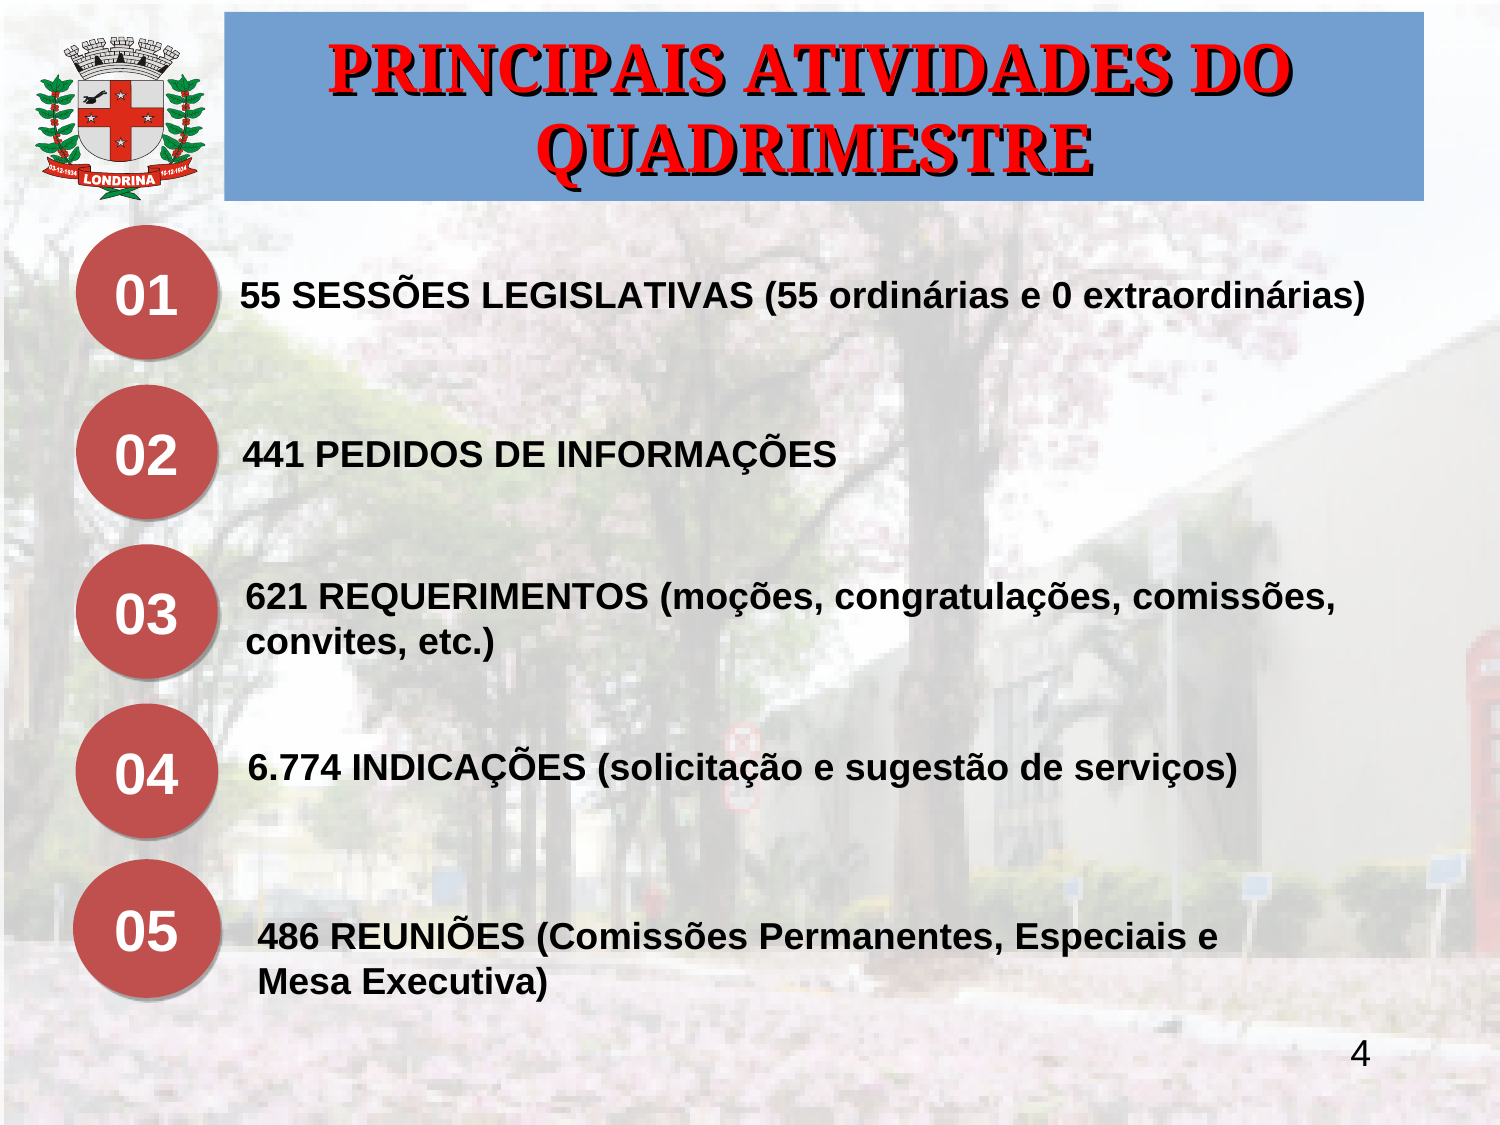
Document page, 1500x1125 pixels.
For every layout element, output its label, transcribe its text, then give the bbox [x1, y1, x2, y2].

text_box 02 [76, 384, 218, 520]
text_box 621 REQUERIMENTOS (moções, congratulações, comissões, convites, etc.) [230, 564, 1376, 680]
text_box <número> [1335, 1021, 1500, 1092]
text_box 05 [72, 859, 221, 998]
text_box 441 PEDIDOS DE INFORMAÇÕES [227, 422, 1365, 491]
text_box 04 [75, 703, 219, 839]
text_box 01 [75, 225, 218, 360]
text_box 55 SESSÕES LEGISLATIVAS (55 ordinárias e 0 extraordinárias) [224, 263, 1435, 355]
text_box 486 REUNIÕES (Comissões Permanentes, Especiais e Mesa Executiva) [242, 904, 1276, 1013]
text_box 6.774 INDICAÇÕES (solicitação e sugestão de serviços) [232, 735, 1471, 804]
text_box PRINCIPAIS ATIVIDADES DO QUADRIMESTRE [224, 11, 1424, 201]
picture [35, 36, 206, 201]
text_box 03 [75, 544, 218, 679]
